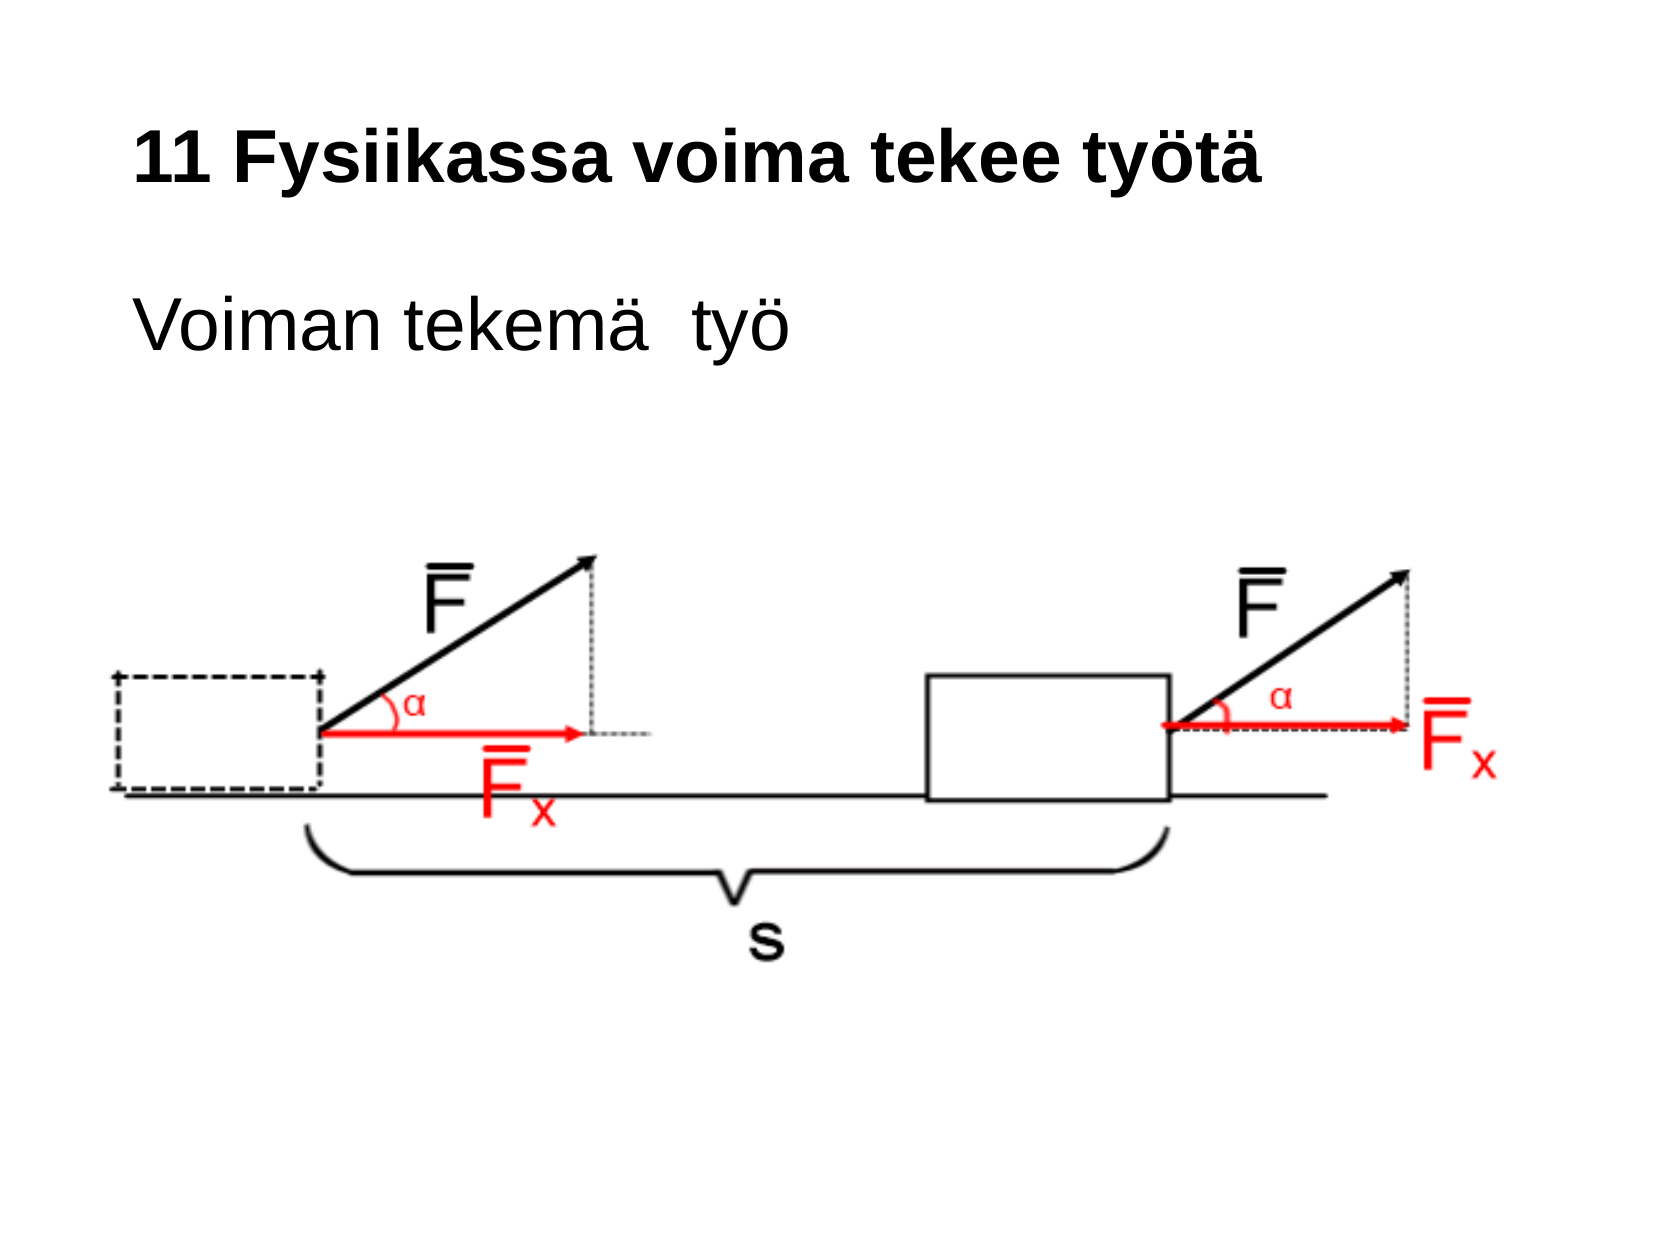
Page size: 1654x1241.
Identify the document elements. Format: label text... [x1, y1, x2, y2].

text_box 11 Fysiikassa voima tekee työtä Voiman tekemä työ [118, 107, 1382, 484]
picture [47, 484, 1568, 1017]
